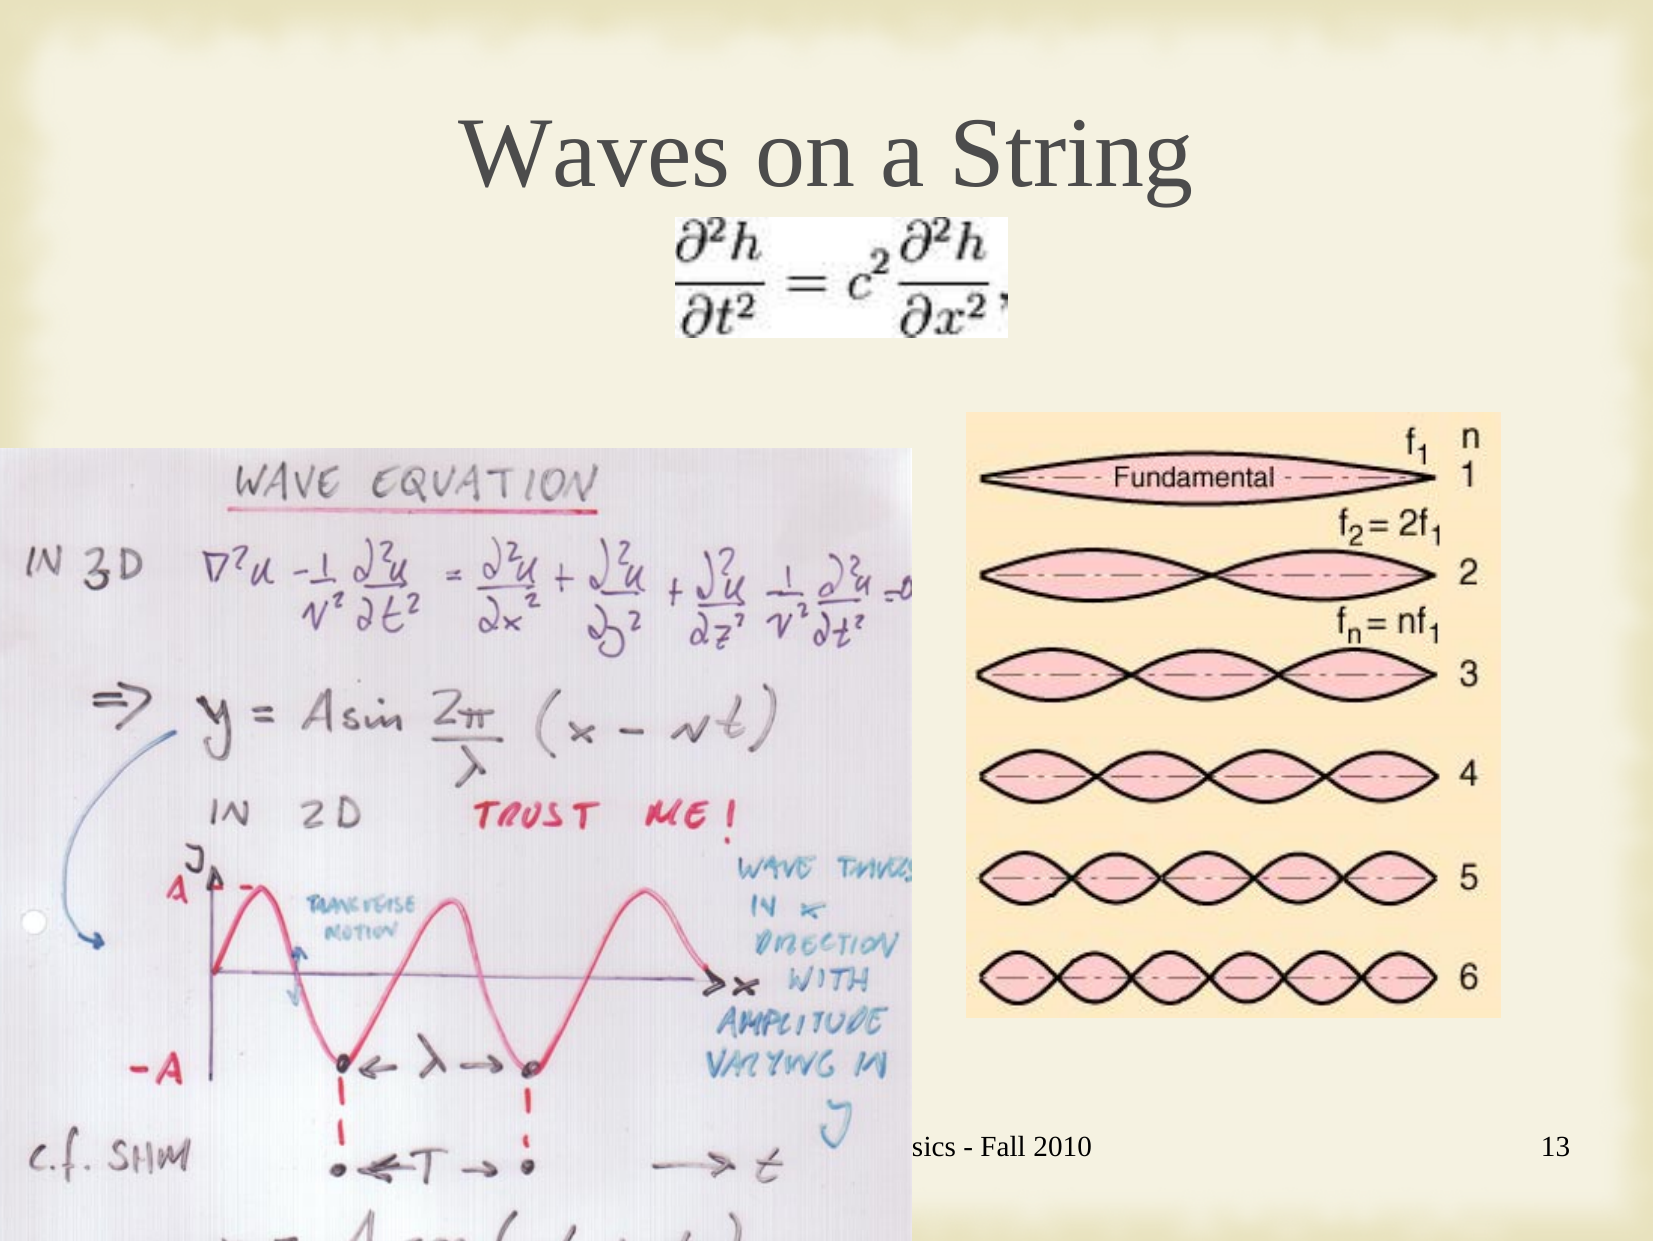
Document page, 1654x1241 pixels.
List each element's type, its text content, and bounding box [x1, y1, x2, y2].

title Waves on a String [82, 56, 1571, 250]
picture [0, 0, 1653, 1241]
